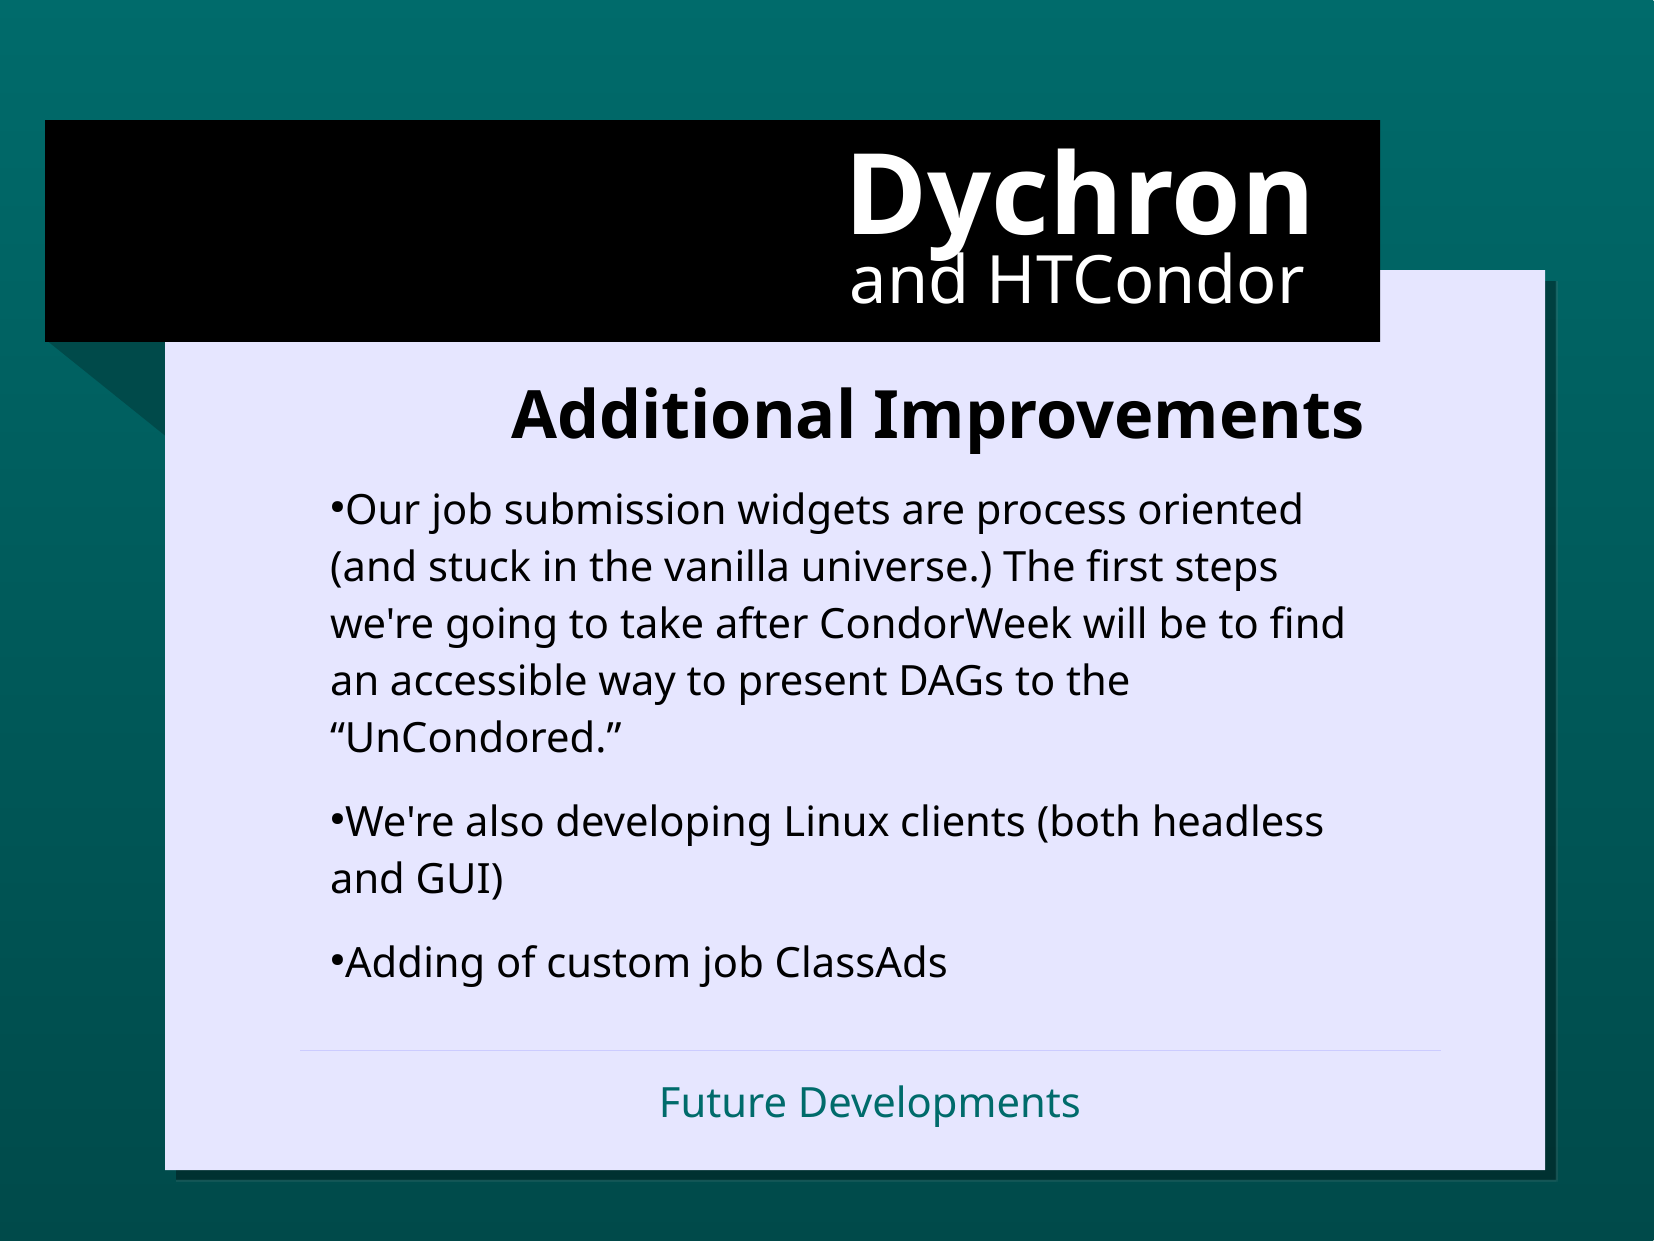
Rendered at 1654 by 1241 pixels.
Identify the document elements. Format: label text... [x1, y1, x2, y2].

text_box [44, 120, 1546, 1171]
text_box Additional Improvements [255, 360, 1381, 477]
subtitle Our job submission widgets are process oriented (and stuck in the vanilla universe.) The first steps we're going to take after CondorWeek will be to find an accessible way to present DAGs to the “UnCondored.” We're also developing Linux clients (both headless and GUI) Adding of custom job ClassAds [330, 477, 1381, 1021]
text_box Future Developments [300, 1065, 1441, 1143]
title Dychron [345, 105, 1316, 225]
text_box and HTCondor [285, 225, 1321, 342]
